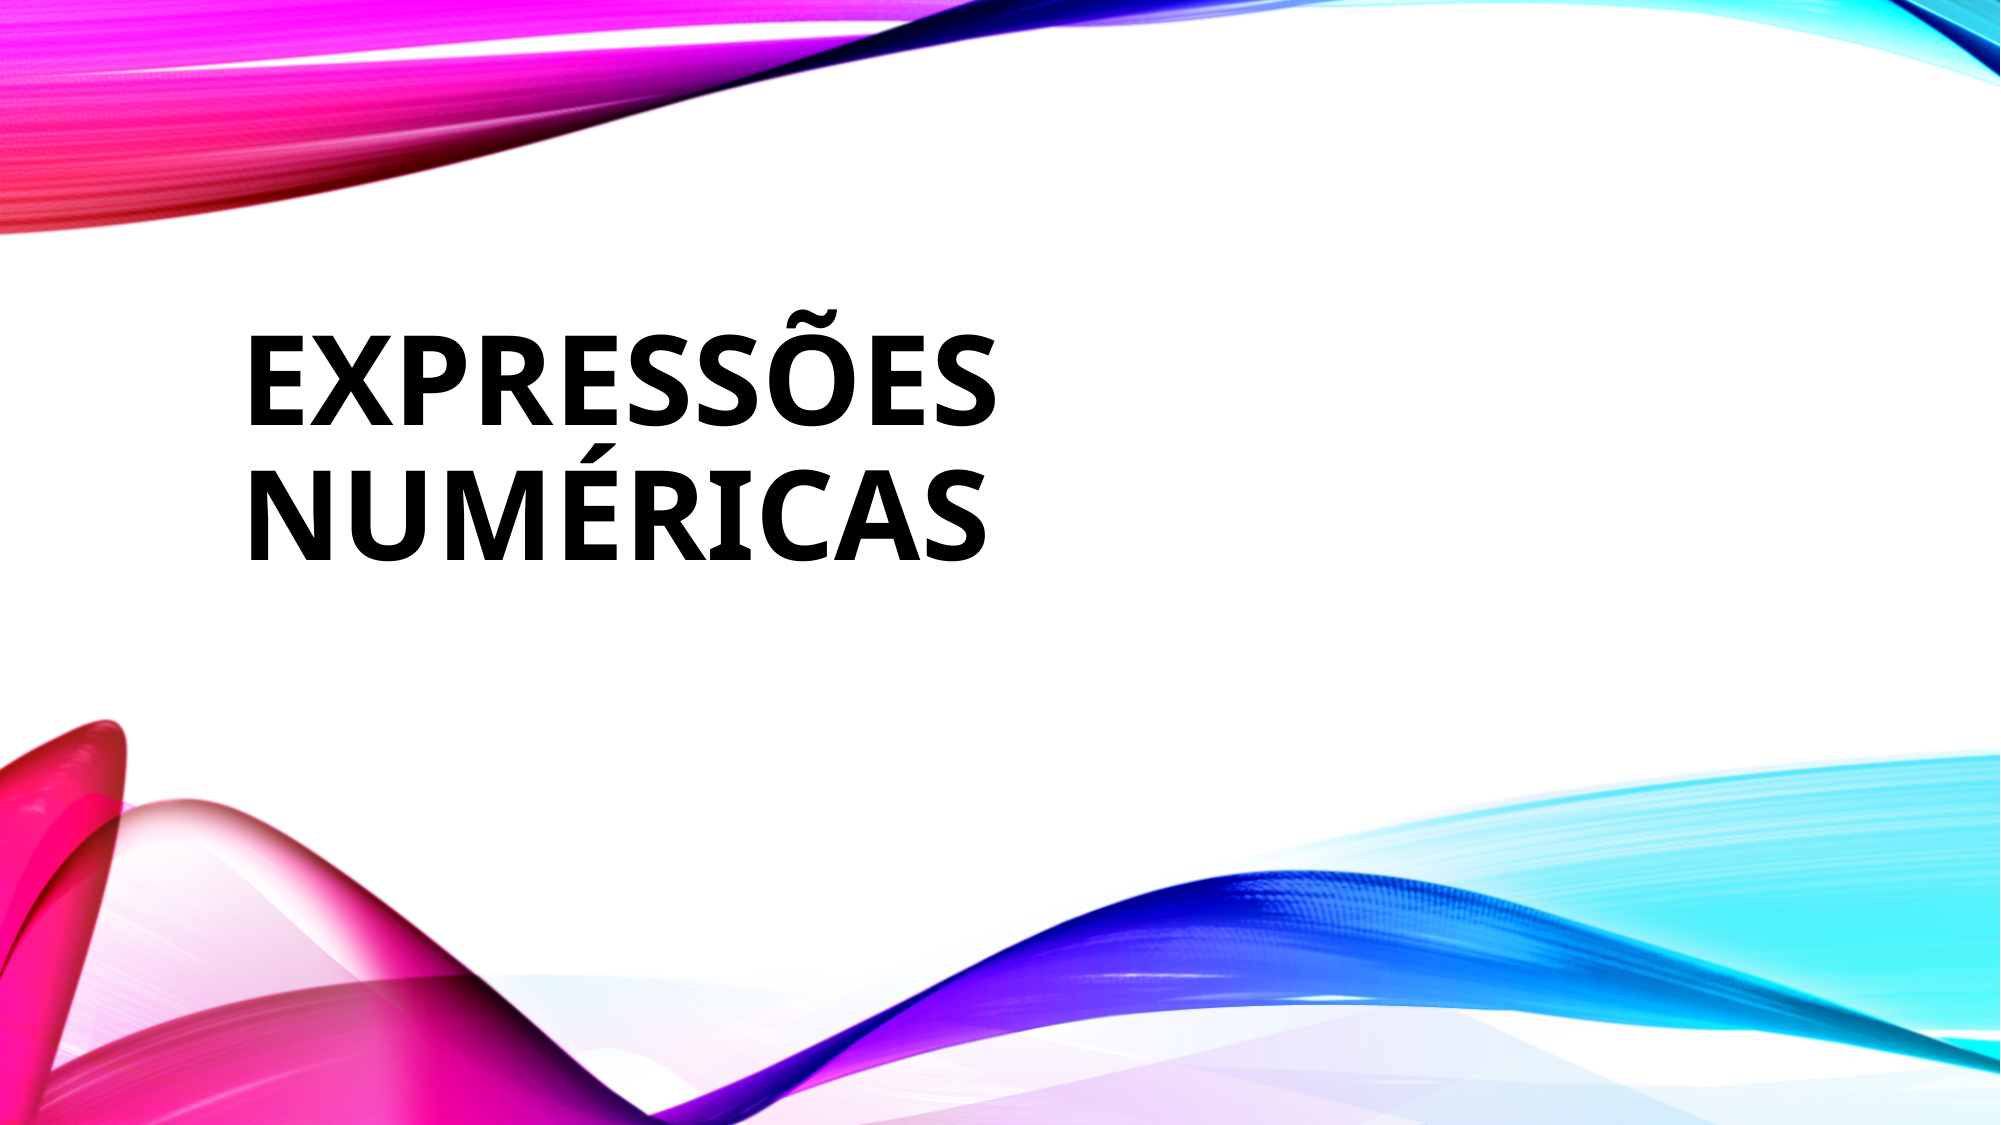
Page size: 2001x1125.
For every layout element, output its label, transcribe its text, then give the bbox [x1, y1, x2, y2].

title EXPRESSÕES NUMÉRICAS [225, 295, 1776, 596]
